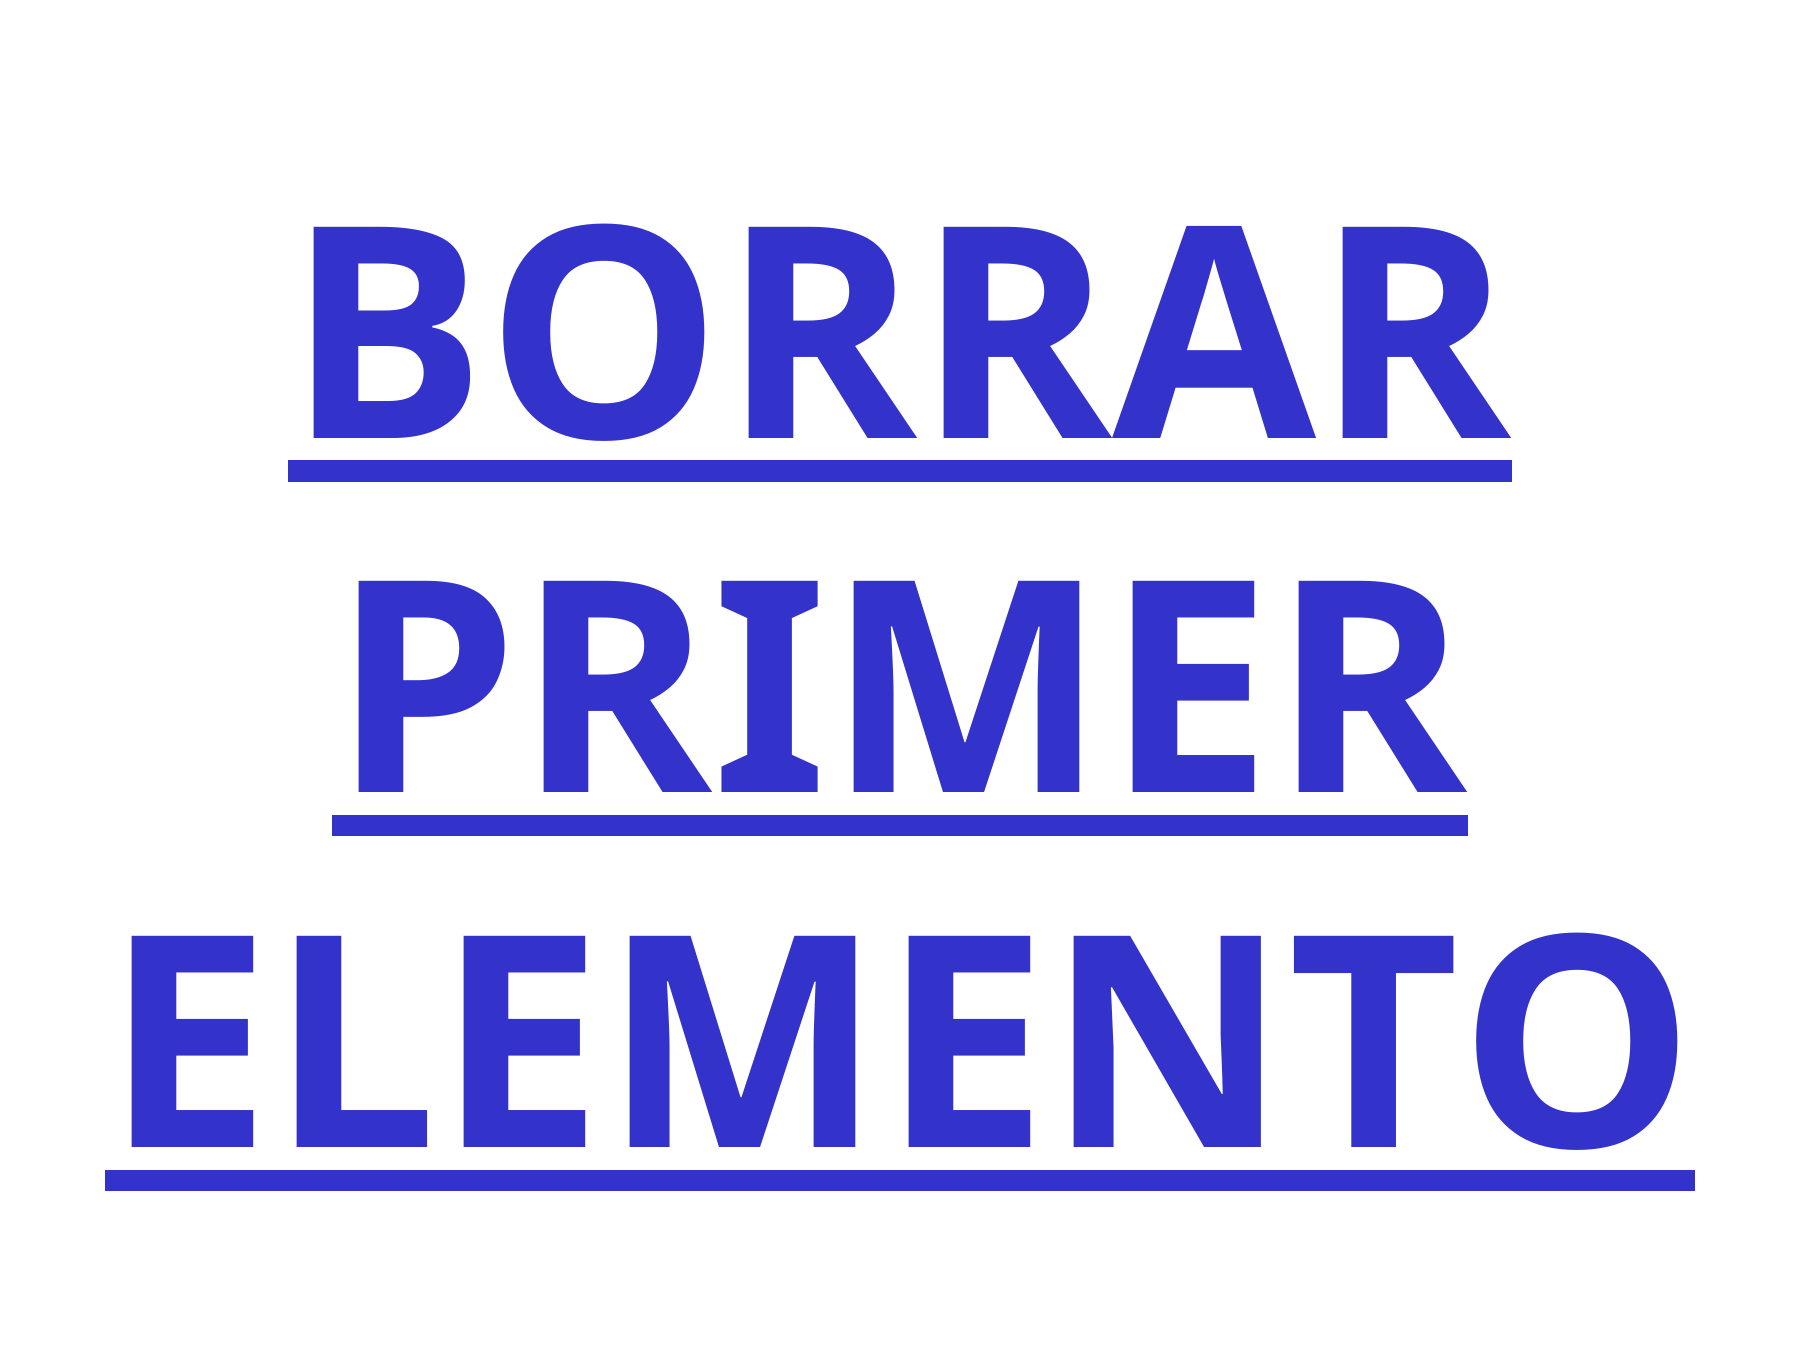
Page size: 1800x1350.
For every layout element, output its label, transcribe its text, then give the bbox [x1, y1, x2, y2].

text_box BORRAR PRIMER ELEMENTO [0, 133, 1800, 1217]
